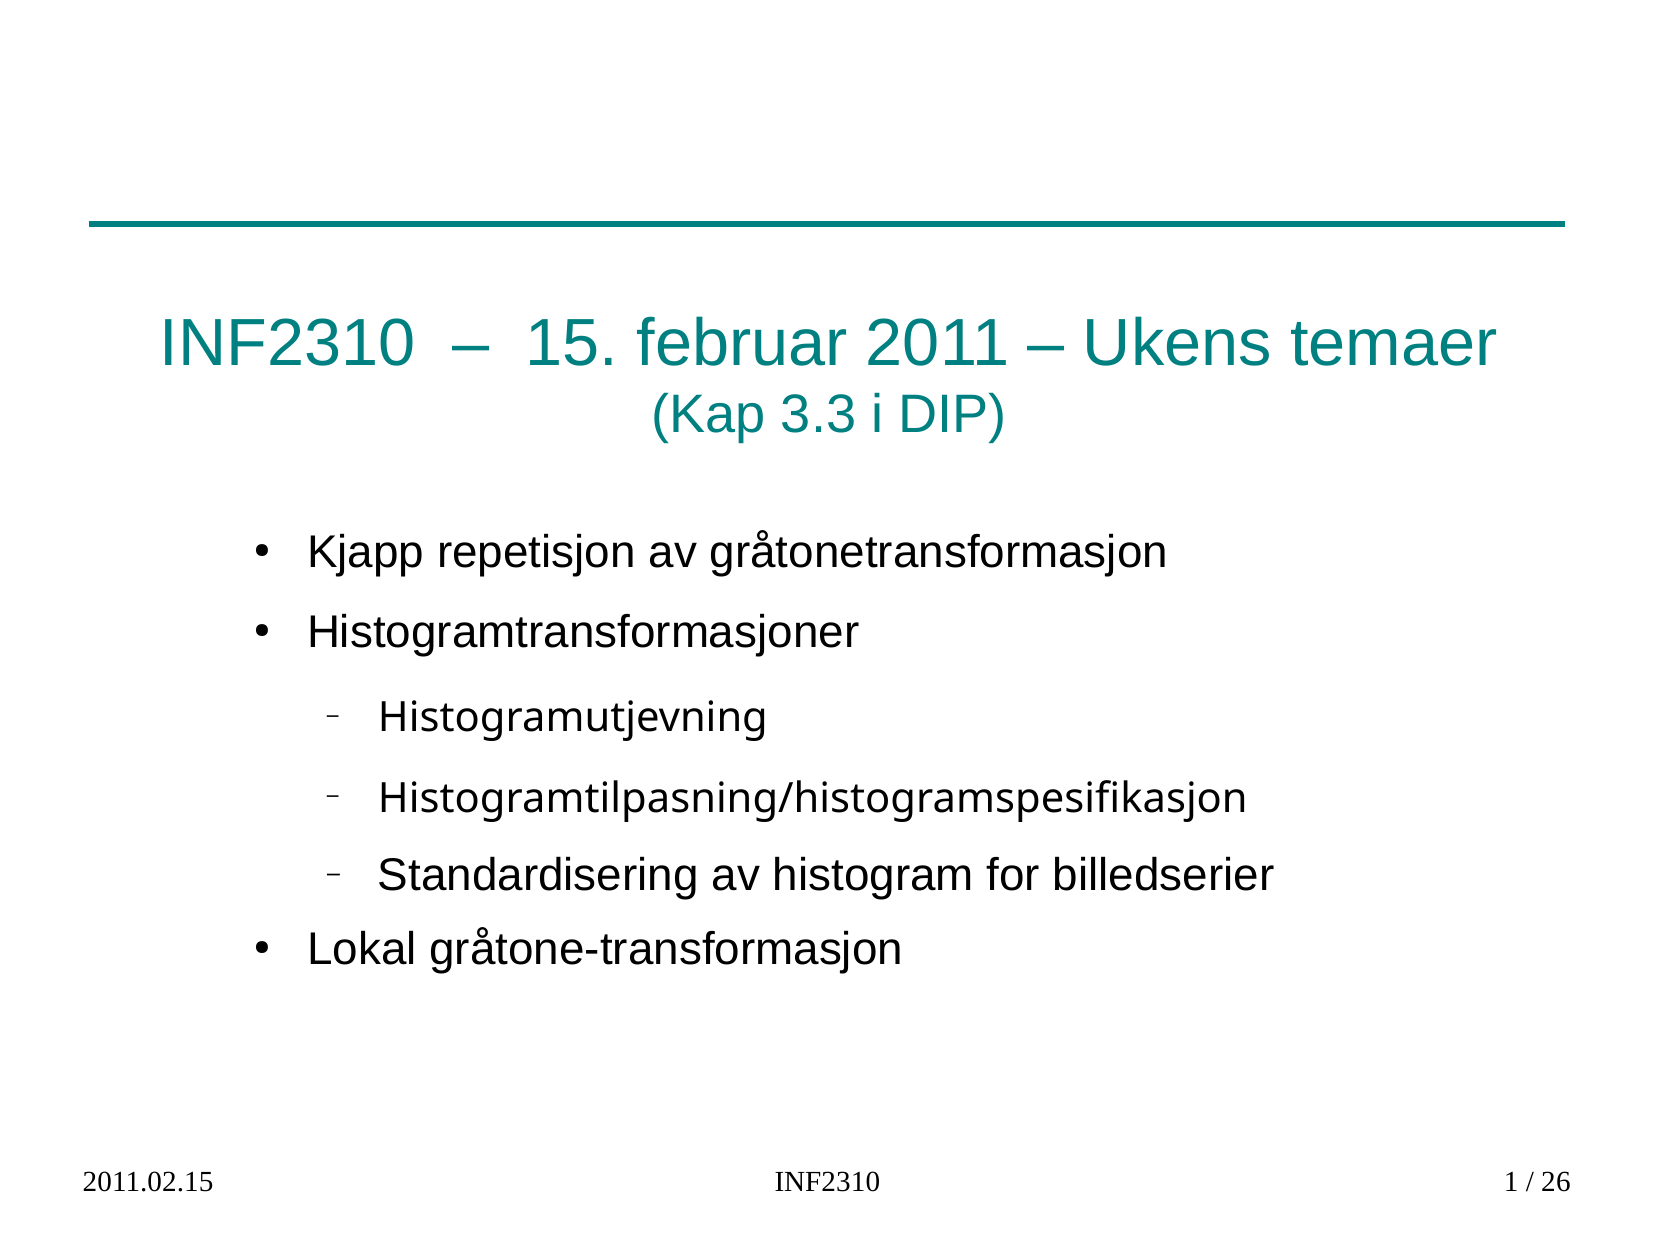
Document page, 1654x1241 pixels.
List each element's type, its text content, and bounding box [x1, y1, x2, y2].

title INF2310 – 15. februar 2011 – Ukens temaer (Kap 3.3 i DIP) [59, 289, 1600, 452]
list Kjapp repetisjon av gråtonetransformasjon Histogramtransformasjoner Histogramutjevning Histogramtilpasning/histogramspesifikasjon Standardisering av histogram for billedserier Lokal gråtone-transformasjon [236, 525, 1477, 1063]
text_box [500, 856, 530, 932]
